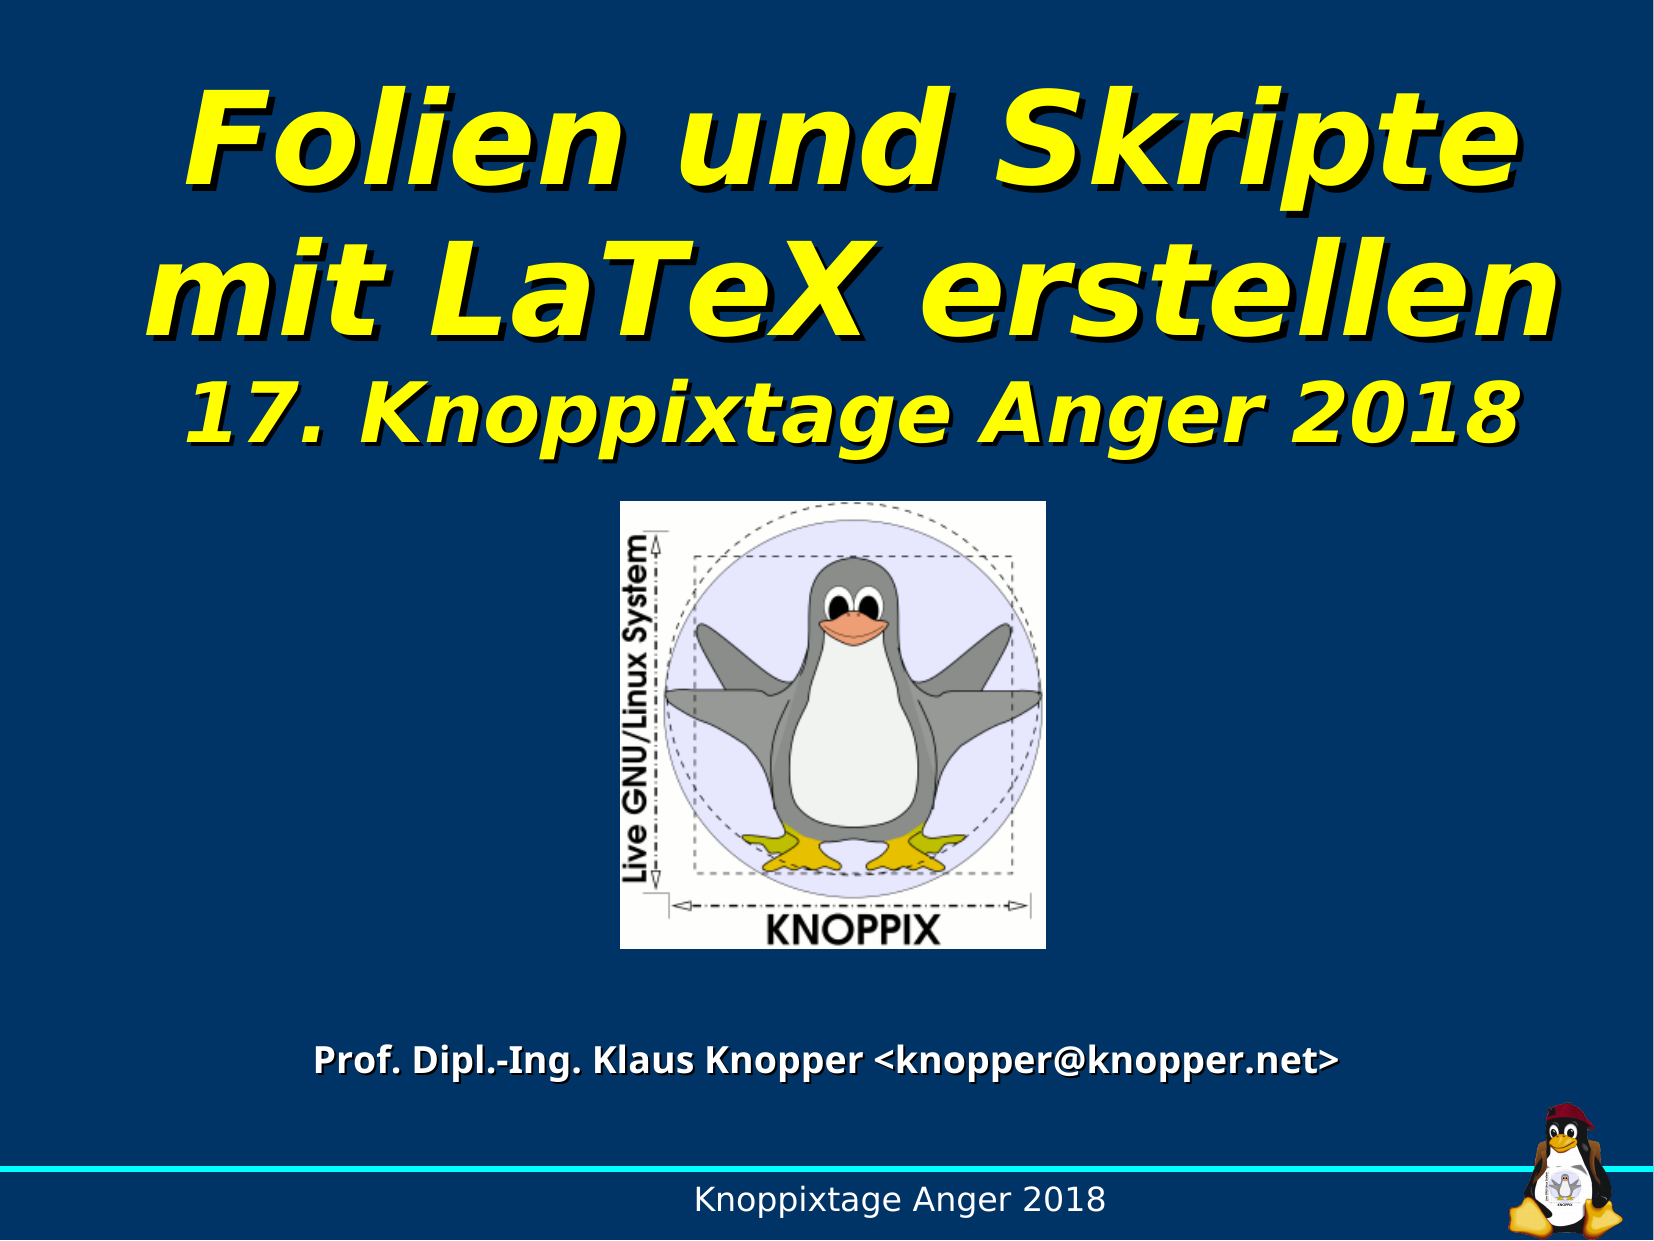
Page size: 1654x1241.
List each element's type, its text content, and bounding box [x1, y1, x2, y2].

picture [620, 501, 1046, 949]
picture [1505, 1100, 1625, 1241]
title Folien und Skripte mit LaTeX erstellen 17. Knoppixtage Anger 2018 [142, 64, 1566, 463]
text_box Prof. Dipl.-Ing. Klaus Knopper <knopper@knopper.net> [265, 1033, 1388, 1121]
